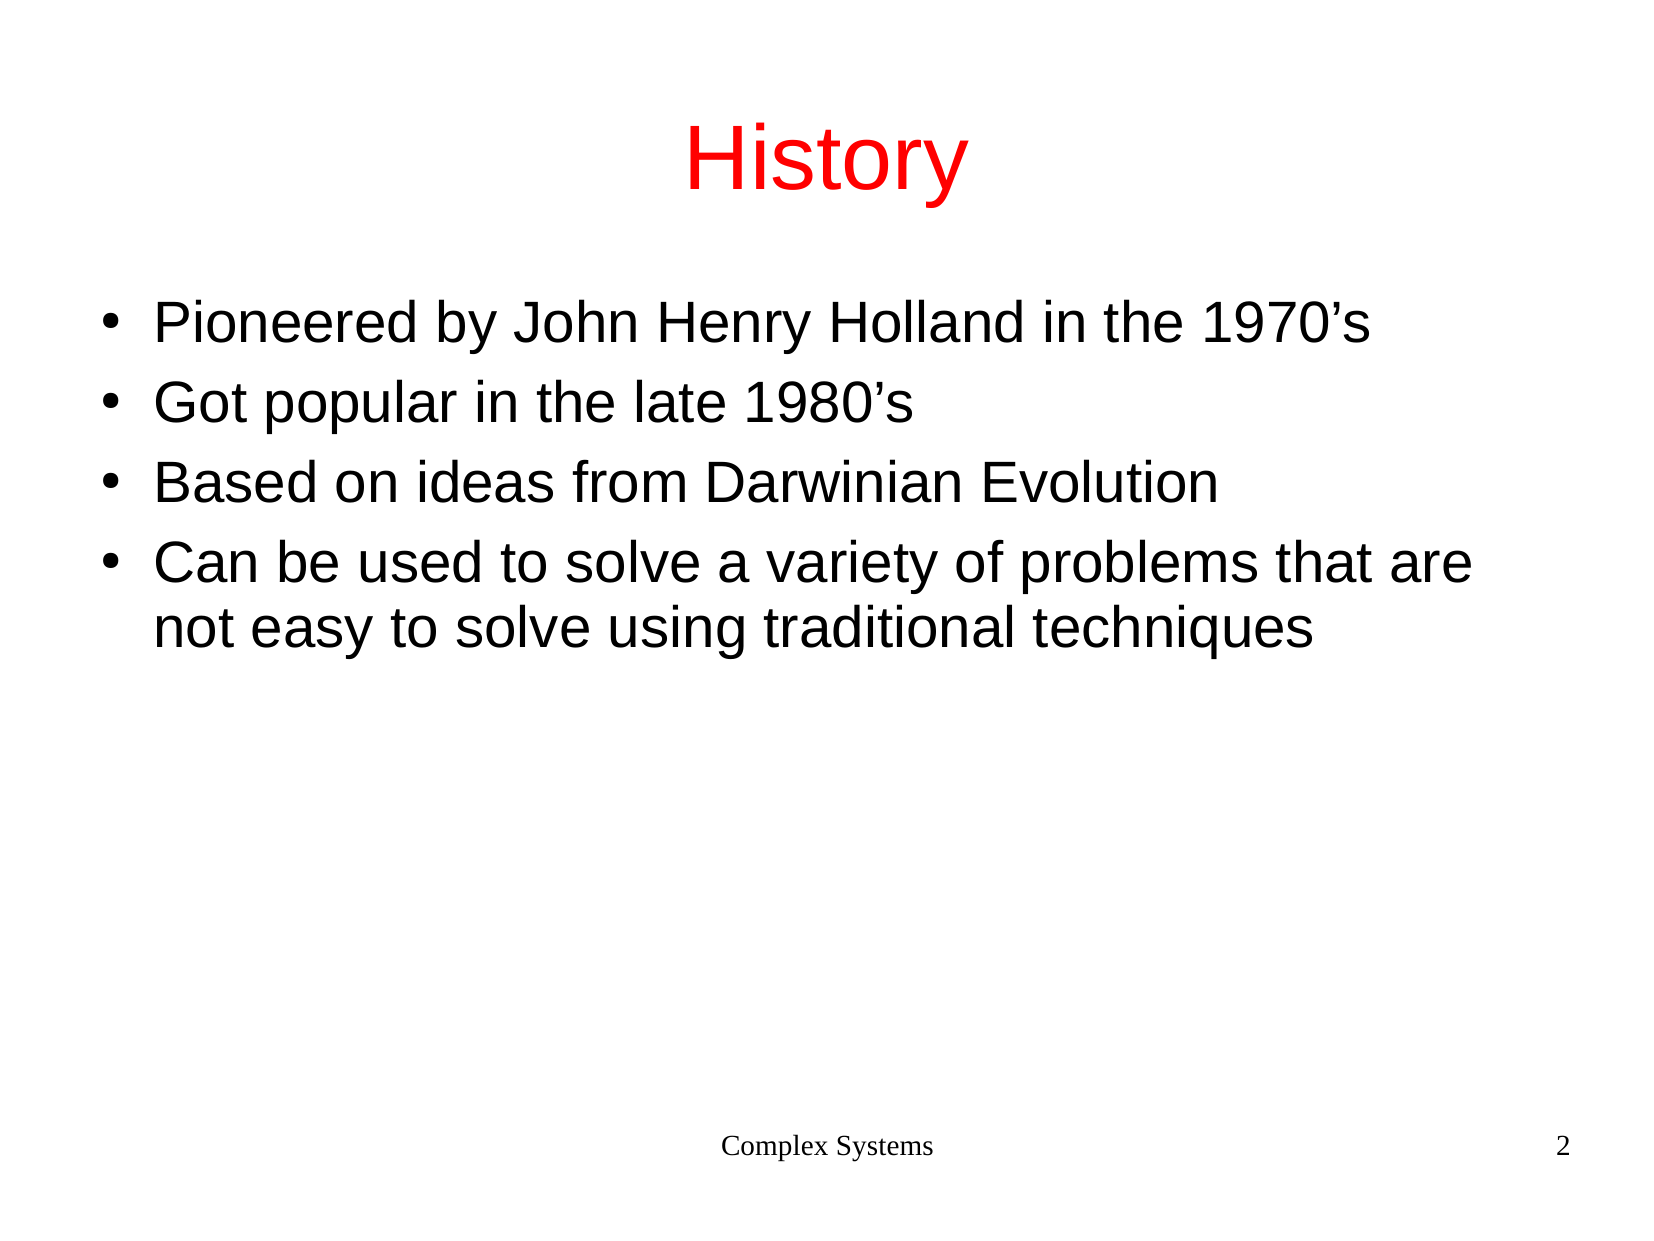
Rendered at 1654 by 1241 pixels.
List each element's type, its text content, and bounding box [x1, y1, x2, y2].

list Pioneered by John Henry Holland in the 1970’s Got popular in the late 1980’s Based on ideas from Darwinian Evolution Can be used to solve a variety of problems that are not easy to solve using traditional techniques [82, 290, 1571, 1109]
title History [82, 49, 1571, 257]
